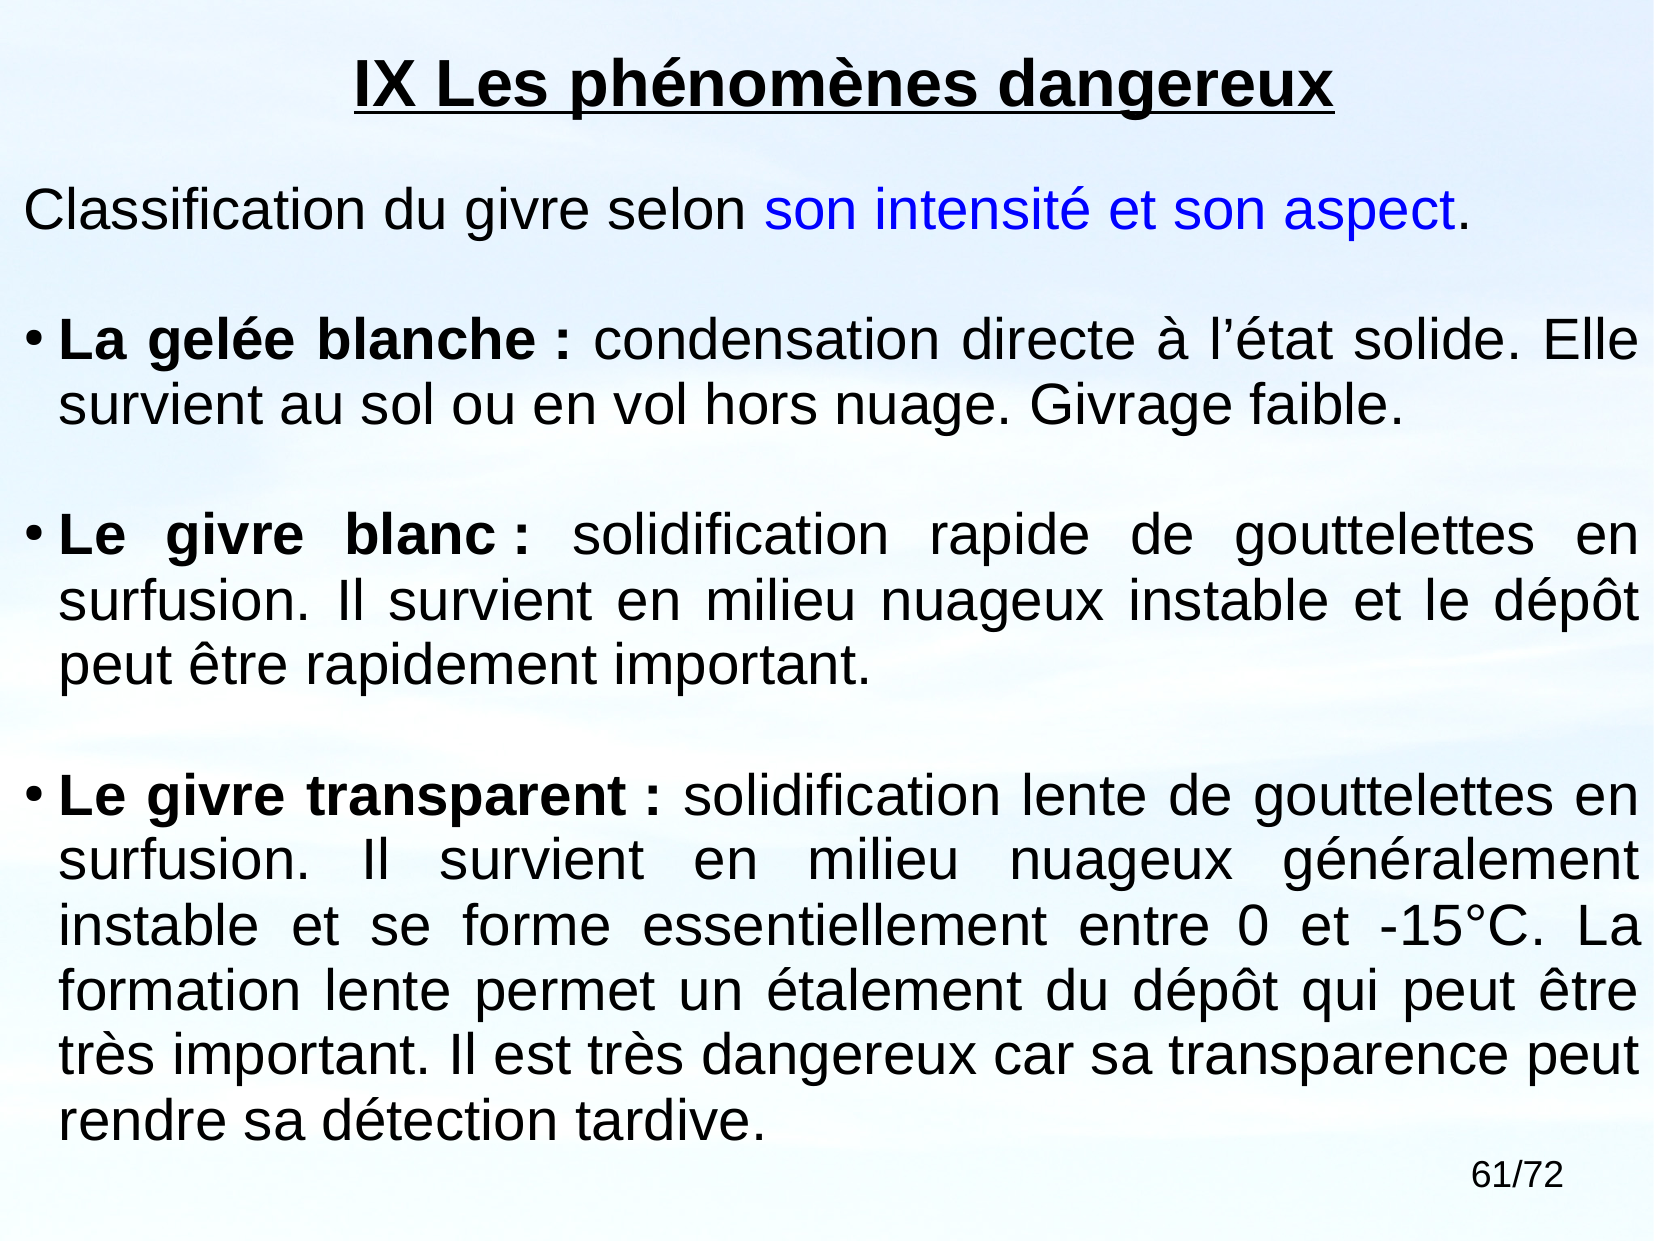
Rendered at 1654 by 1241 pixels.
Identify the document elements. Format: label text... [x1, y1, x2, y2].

text_box [4, 251, 1493, 1085]
subtitle Classification du givre selon son intensité et son aspect. La gelée blanche : condensation directe à l’état solide. Elle survient au sol ou en vol hors nuage. Givrage faible. Le givre blanc : solidification rapide de gouttelettes en surfusion. Il survient en milieu nuageux instable et le dépôt peut être rapidement important. Le givre transparent : solidification lente de gouttelettes en surfusion. Il survient en milieu nuageux généralement instable et se forme essentiellement entre 0 et -15°C. La formation lente permet un étalement du dépôt qui peut être très important. Il est très dangereux car sa transparence peut rendre sa détection tardive. [23, 177, 1642, 1219]
picture [0, 0, 1654, 1241]
text_box <numéro>/72 [1456, 1145, 1654, 1217]
title IX Les phénomènes dangereux [82, 46, 1571, 122]
